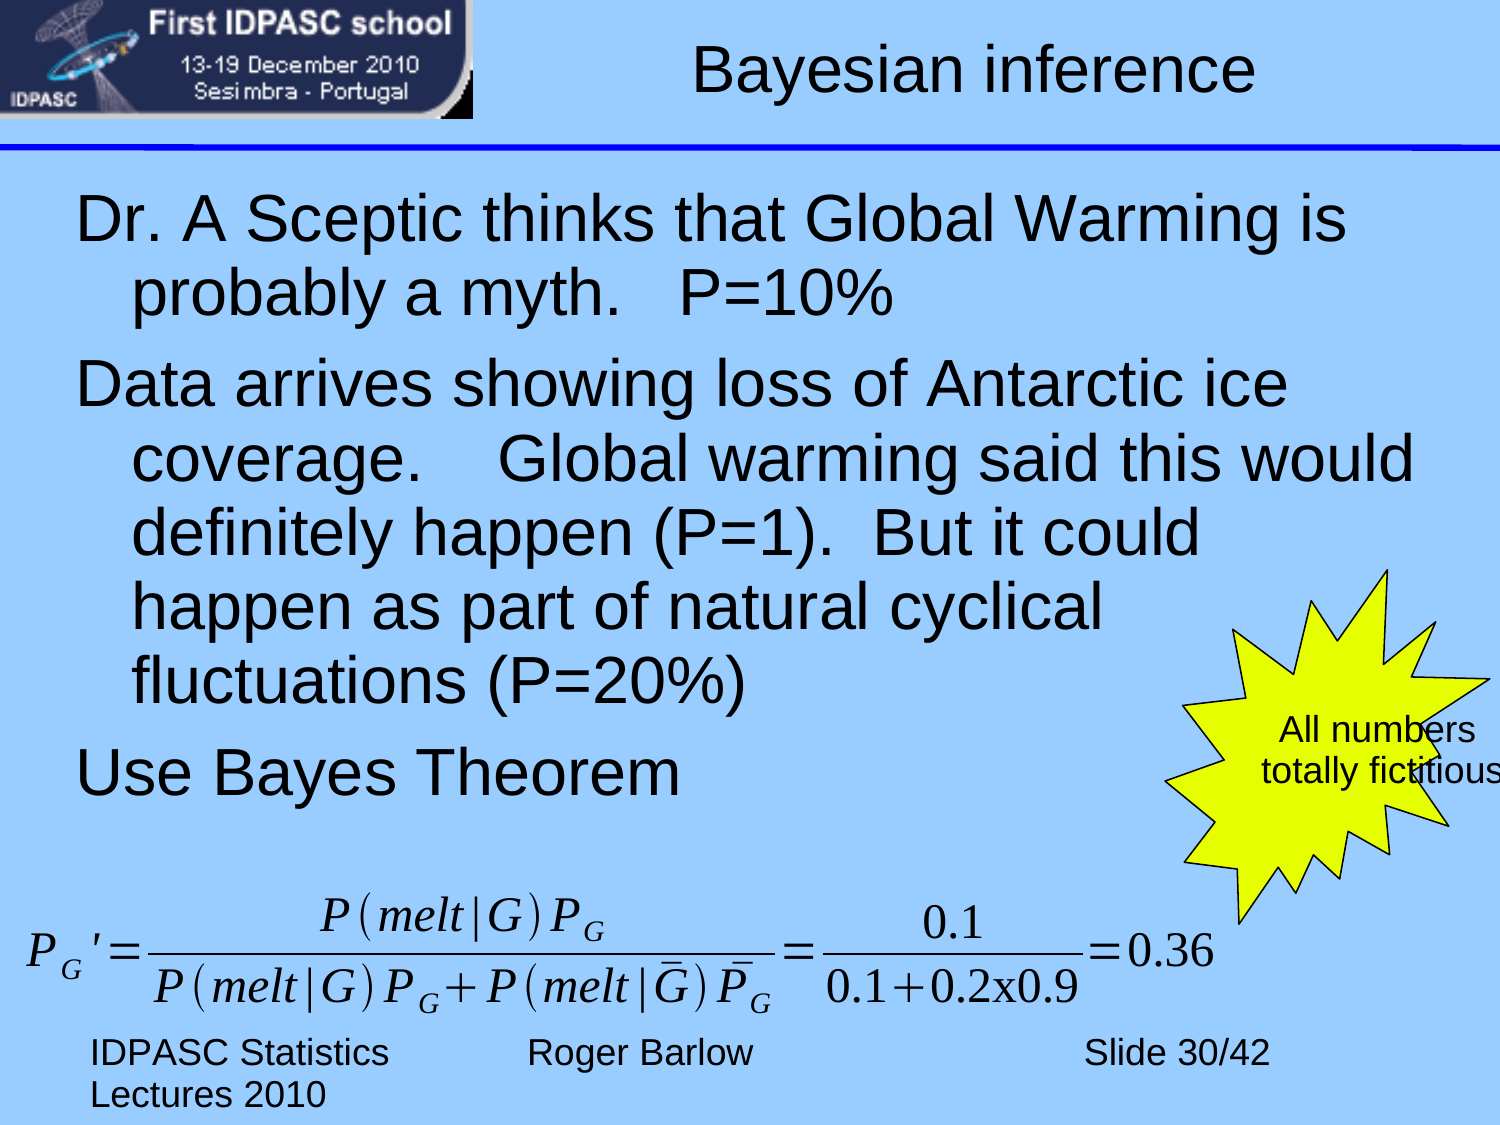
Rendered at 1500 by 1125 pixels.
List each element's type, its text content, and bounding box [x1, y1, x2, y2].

title Bayesian inference [531, 15, 1418, 119]
list Dr. A Sceptic thinks that Global Warming is probably a myth. P=10% Data arrives showing loss of Antarctic ice coverage. Global warming said this would definitely happen (P=1). But it could happen as part of natural cyclical fluctuations (P=20%) Use Bayes Theorem [75, 177, 1426, 1006]
picture [0, 0, 473, 119]
chart [16, 885, 1221, 1021]
text_box All numbers totally fictitious [1165, 569, 1490, 925]
